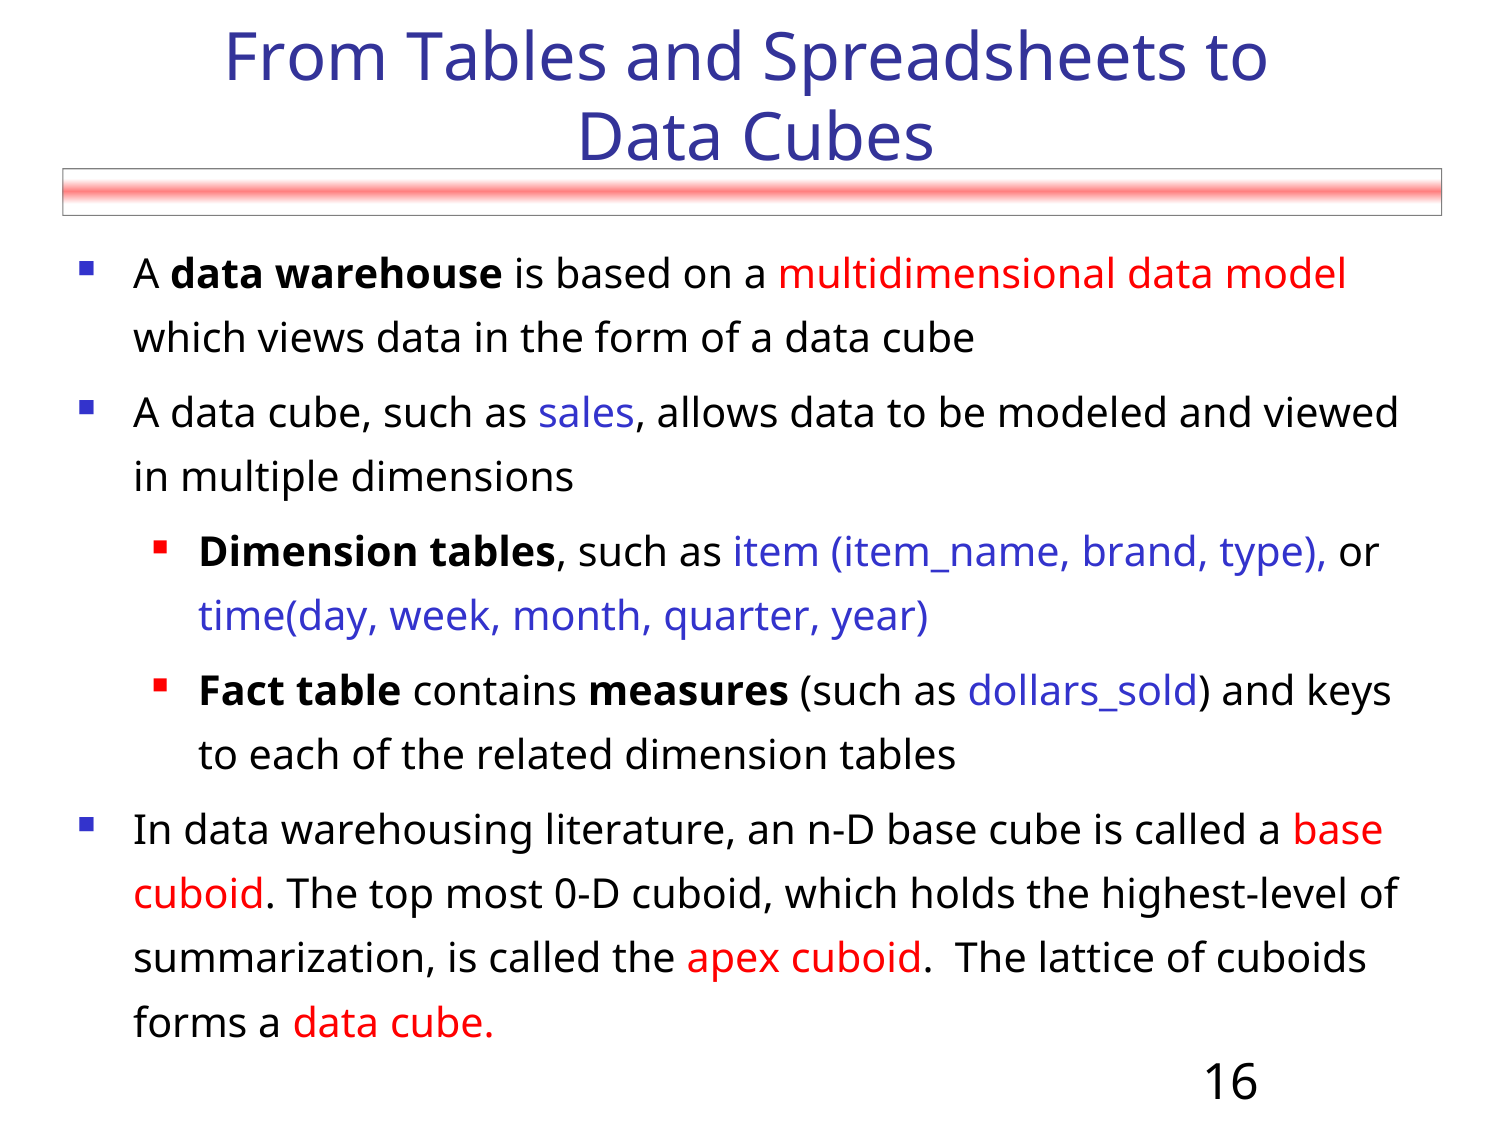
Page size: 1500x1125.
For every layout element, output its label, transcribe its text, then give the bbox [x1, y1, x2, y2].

title From Tables and Spreadsheets to Data Cubes [37, 6, 1476, 182]
list A data warehouse is based on a multidimensional data model which views data in the form of a data cube A data cube, such as sales, allows data to be modeled and viewed in multiple dimensions Dimension tables, such as item (item_name, brand, type), or time(day, week, month, quarter, year) Fact table contains measures (such as dollars_sold) and keys to each of the related dimension tables In data warehousing literature, an n-D base cube is called a base cuboid. The top most 0-D cuboid, which holds the highest-level of summarization, is called the apex cuboid. The lattice of cuboids forms a data cube. [62, 224, 1426, 1060]
text_box <number> [1187, 1050, 1500, 1125]
